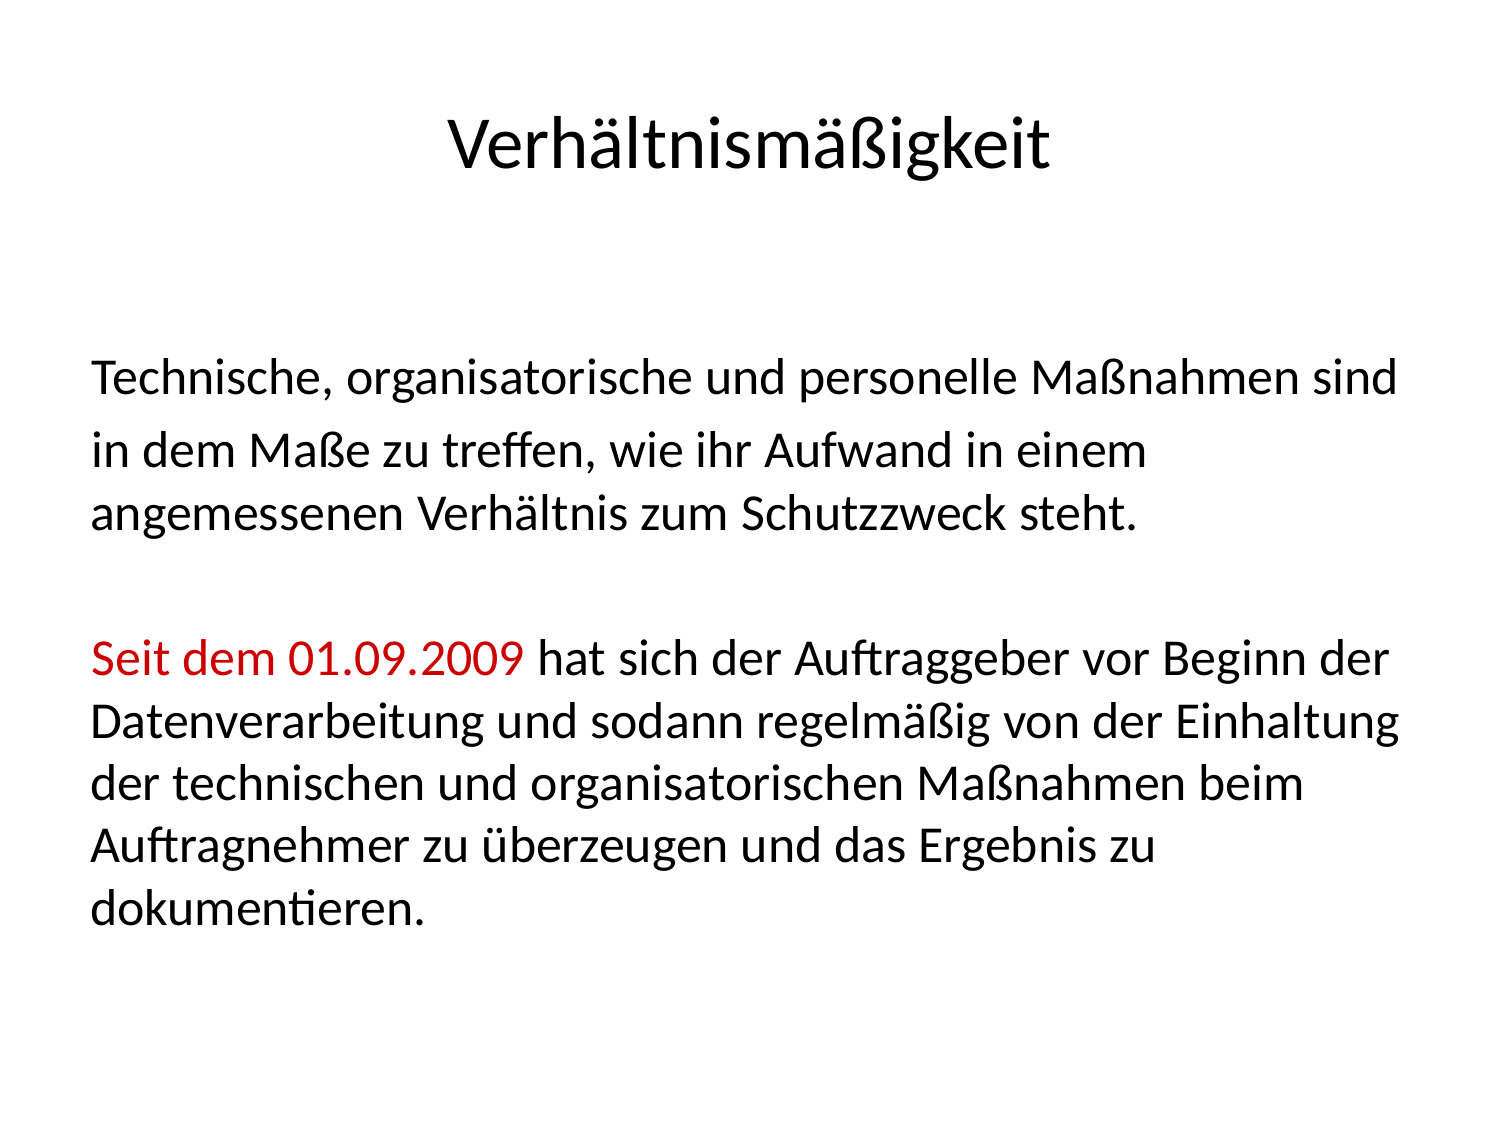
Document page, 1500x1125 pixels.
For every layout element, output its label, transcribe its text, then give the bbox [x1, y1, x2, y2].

list Technische, organisatorische und personelle Maßnahmen sind in dem Maße zu treffen, wie ihr Aufwand in einem angemessenen Verhältnis zum Schutzzweck steht. Seit dem 01.09.2009 hat sich der Auftraggeber vor Beginn der Datenverarbeitung und sodann regelmäßig von der Einhaltung der technischen und organisatorischen Maßnahmen beim Auftragnehmer zu überzeugen und das Ergebnis zu dokumentieren. [75, 262, 1425, 1005]
title Verhältnismäßigkeit [75, 45, 1425, 233]
